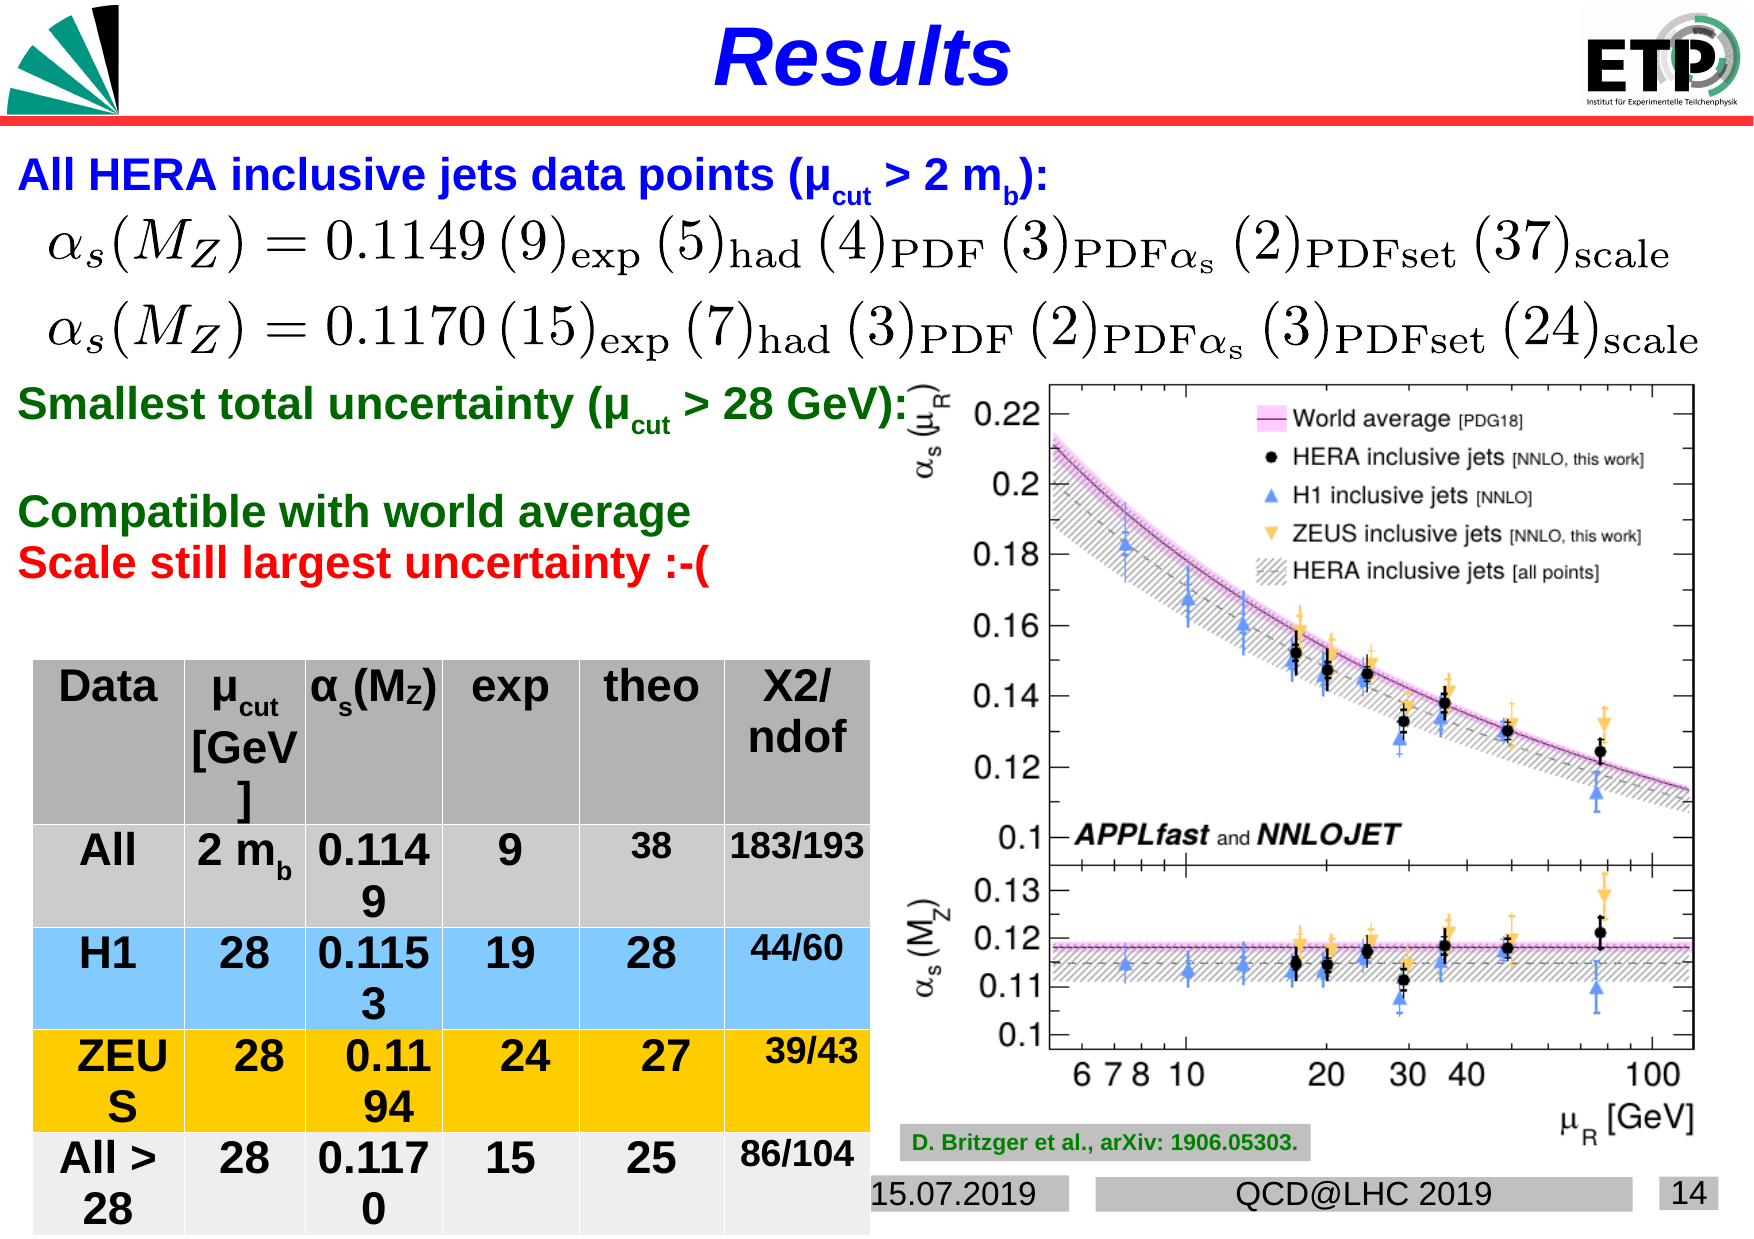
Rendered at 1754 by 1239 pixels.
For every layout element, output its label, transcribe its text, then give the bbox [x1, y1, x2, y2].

table_cell 9 [443, 825, 579, 927]
table_cell 28 [580, 928, 724, 1029]
text_box All HERA inclusive jets data points (μcut > 2 mb): [5, 143, 1062, 218]
table_cell ZEUS [33, 1030, 184, 1132]
picture [895, 371, 1718, 1160]
table_cell 0.1170 [306, 1132, 442, 1235]
picture [7, 5, 119, 116]
table_cell 25 [580, 1133, 724, 1235]
table_header theo [580, 660, 724, 824]
table_cell H1 [33, 928, 184, 1029]
table_header Χ2/ndof [725, 660, 870, 824]
table_header αs(MZ) [306, 660, 442, 824]
table_cell 0.1149 [306, 825, 442, 927]
table_cell 28 [185, 1133, 305, 1235]
table_cell 2 mb [185, 825, 305, 927]
table_cell All [33, 825, 184, 927]
table_cell 19 [443, 928, 579, 1029]
table_header μcut [GeV] [185, 660, 305, 824]
table_cell 24 [443, 1030, 579, 1132]
table_cell All > 28 [33, 1133, 184, 1235]
picture [1606, 5, 1748, 109]
table_cell 44/60 [725, 928, 870, 1029]
table_cell 28 [185, 928, 305, 1029]
table_cell 27 [580, 1030, 724, 1132]
table_cell 86/104 [725, 1133, 870, 1235]
table_cell 183/193 [725, 825, 870, 927]
table_cell 28 [185, 1030, 305, 1132]
table_cell 39/43 [725, 1030, 870, 1132]
table_cell 38 [580, 825, 724, 927]
table_cell 0.1194 [306, 1029, 442, 1132]
picture [46, 300, 1700, 361]
table_cell 0.1153 [306, 928, 442, 1029]
title Results [123, 0, 1606, 114]
text_box Smallest total uncertainty (μcut > 28 GeV): [5, 372, 921, 447]
text_box D. Britzger et al., arXiv: 1906.05303. [900, 1123, 1311, 1162]
table_header Data [33, 660, 184, 824]
text_box Compatible with world average Scale still largest uncertainty :-( [5, 479, 722, 595]
picture [46, 215, 1670, 276]
table_cell 15 [443, 1133, 579, 1235]
table_header exp [443, 660, 579, 824]
